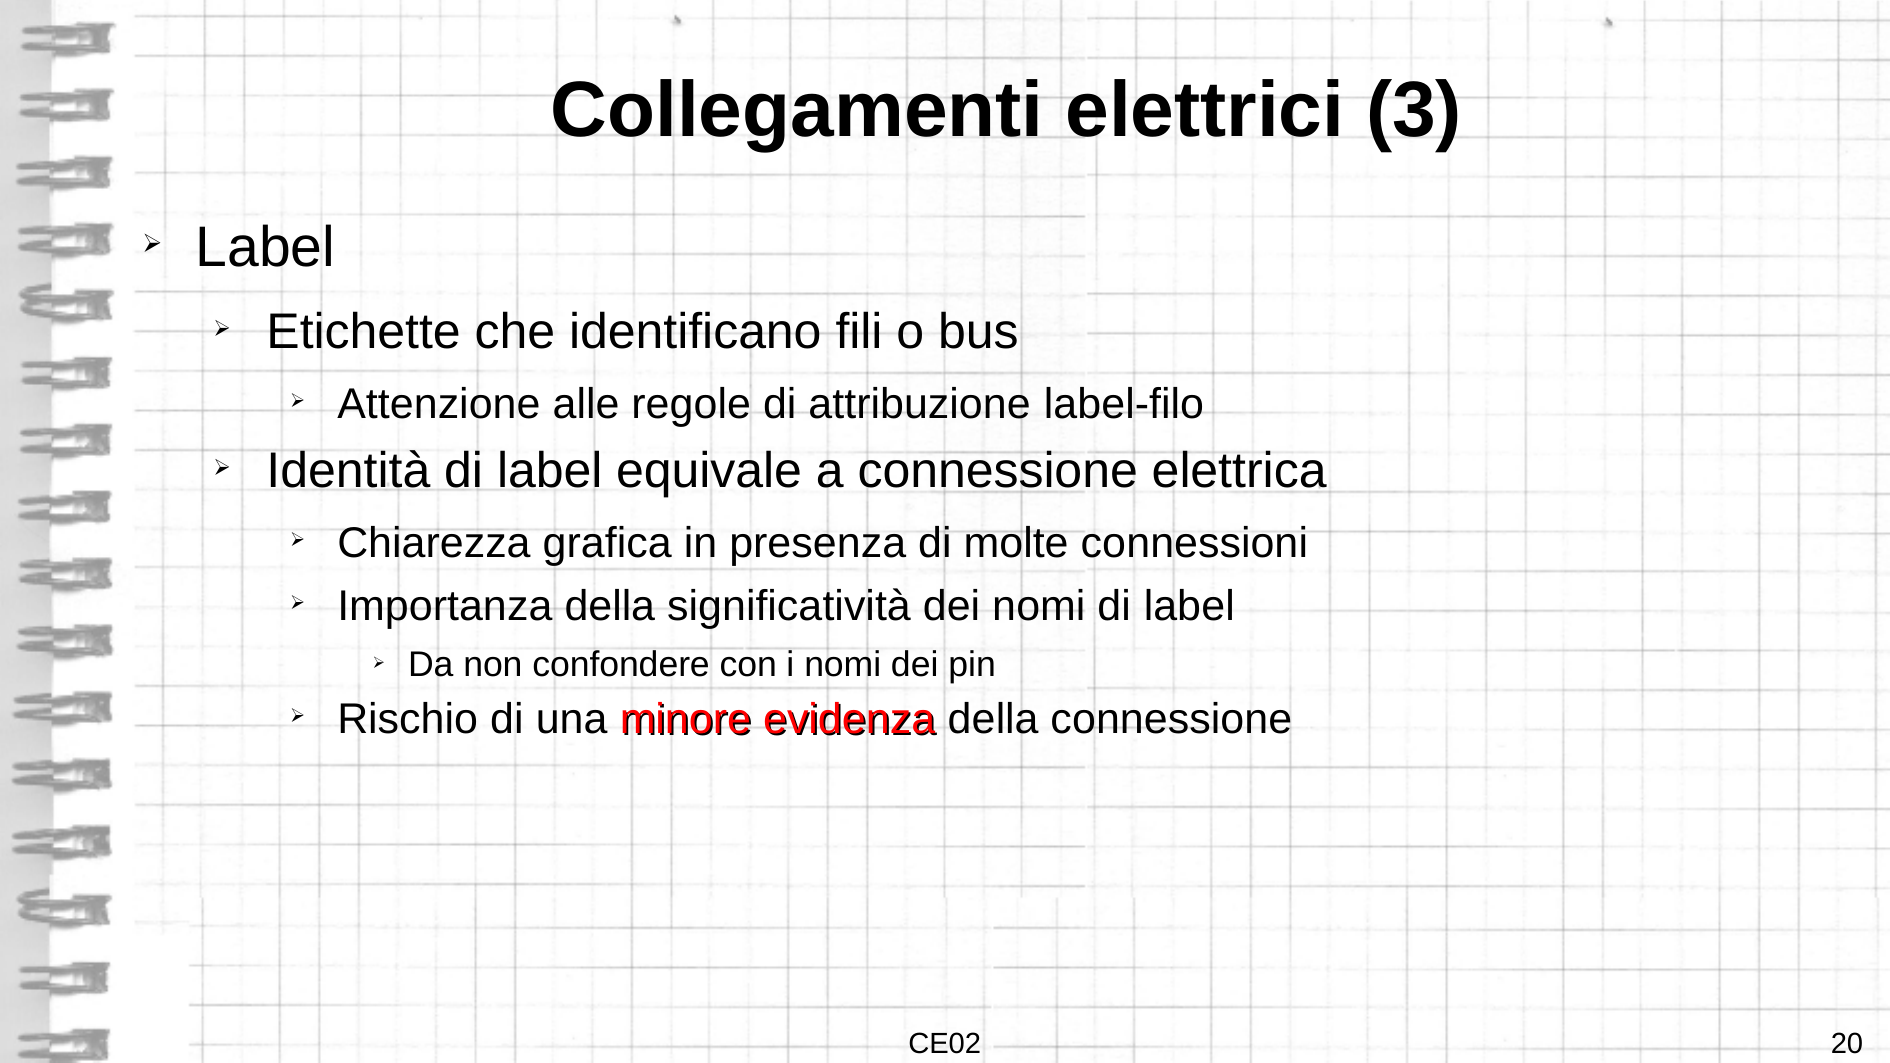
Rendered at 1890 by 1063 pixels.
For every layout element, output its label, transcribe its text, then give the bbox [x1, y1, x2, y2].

picture [0, 0, 1890, 1063]
title Collegamenti elettrici (3) [124, 20, 1890, 198]
list Label Etichette che identificano fili o bus Attenzione alle regole di attribuzione label-filo Identità di label equivale a connessione elettrica Chiarezza grafica in presenza di molte connessioni Importanza della significatività dei nomi di label Da non confondere con i nomi dei pin Rischio di una minore evidenza della connessione [124, 214, 1890, 832]
